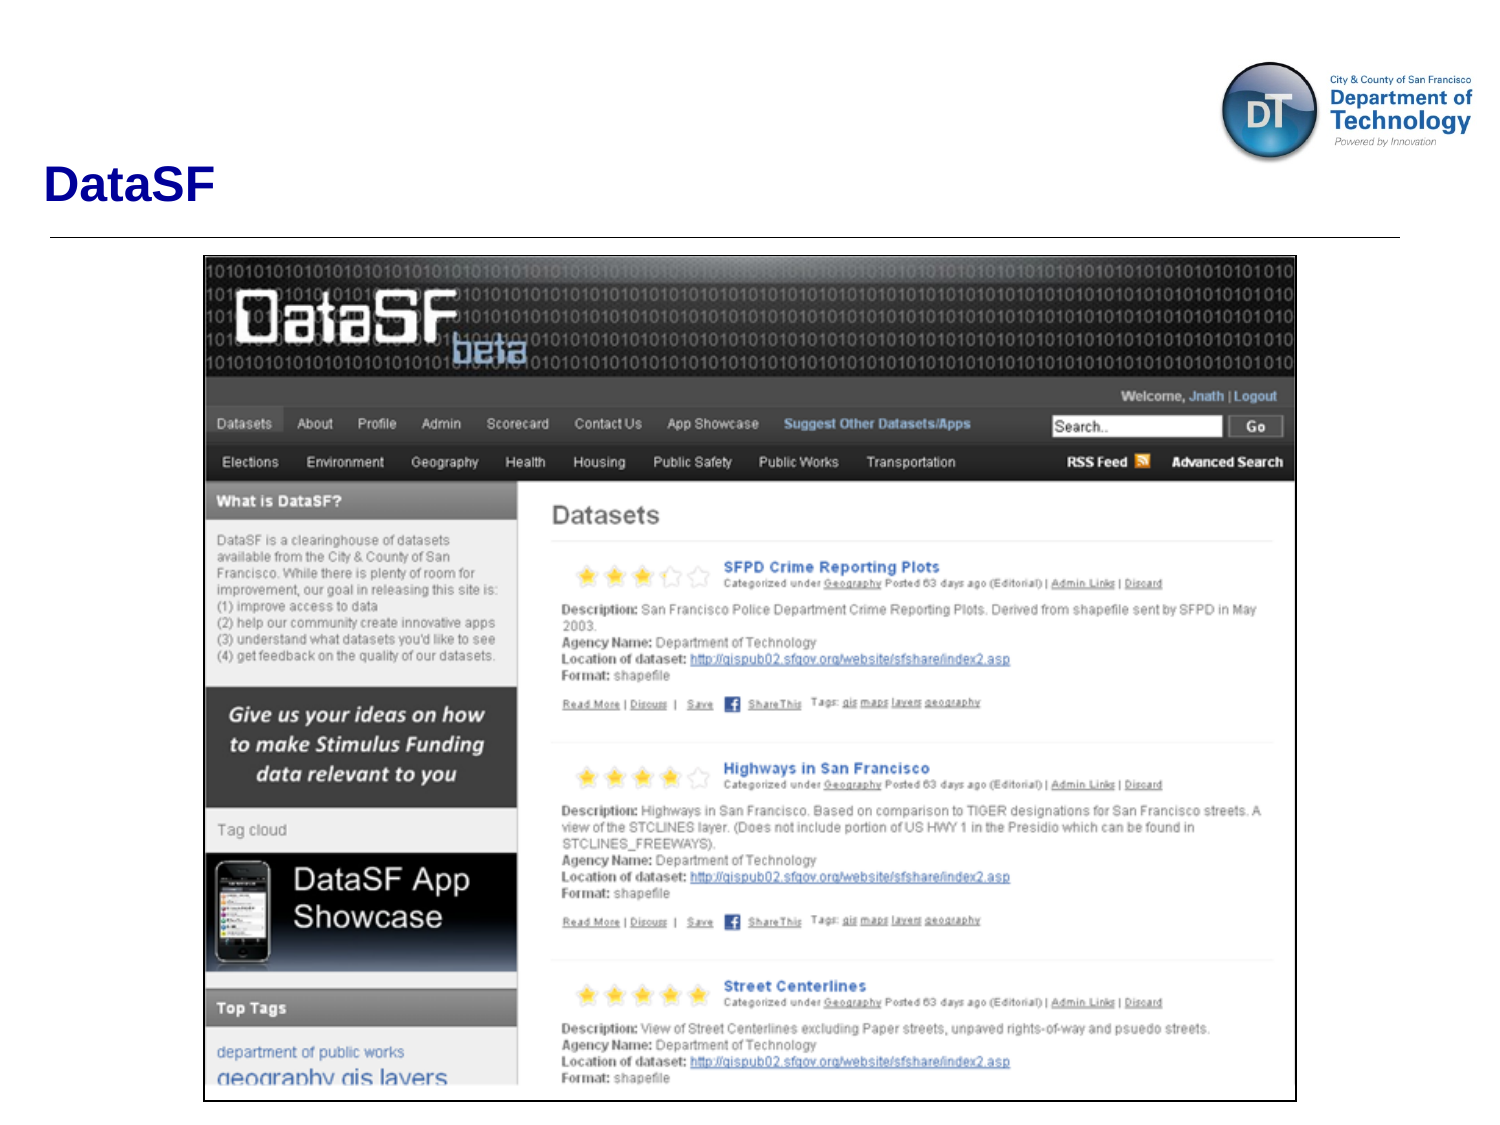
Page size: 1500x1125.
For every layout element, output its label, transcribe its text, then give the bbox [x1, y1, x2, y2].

picture [204, 256, 1296, 1101]
title DataSF [28, 117, 1104, 220]
picture [1216, 59, 1477, 167]
